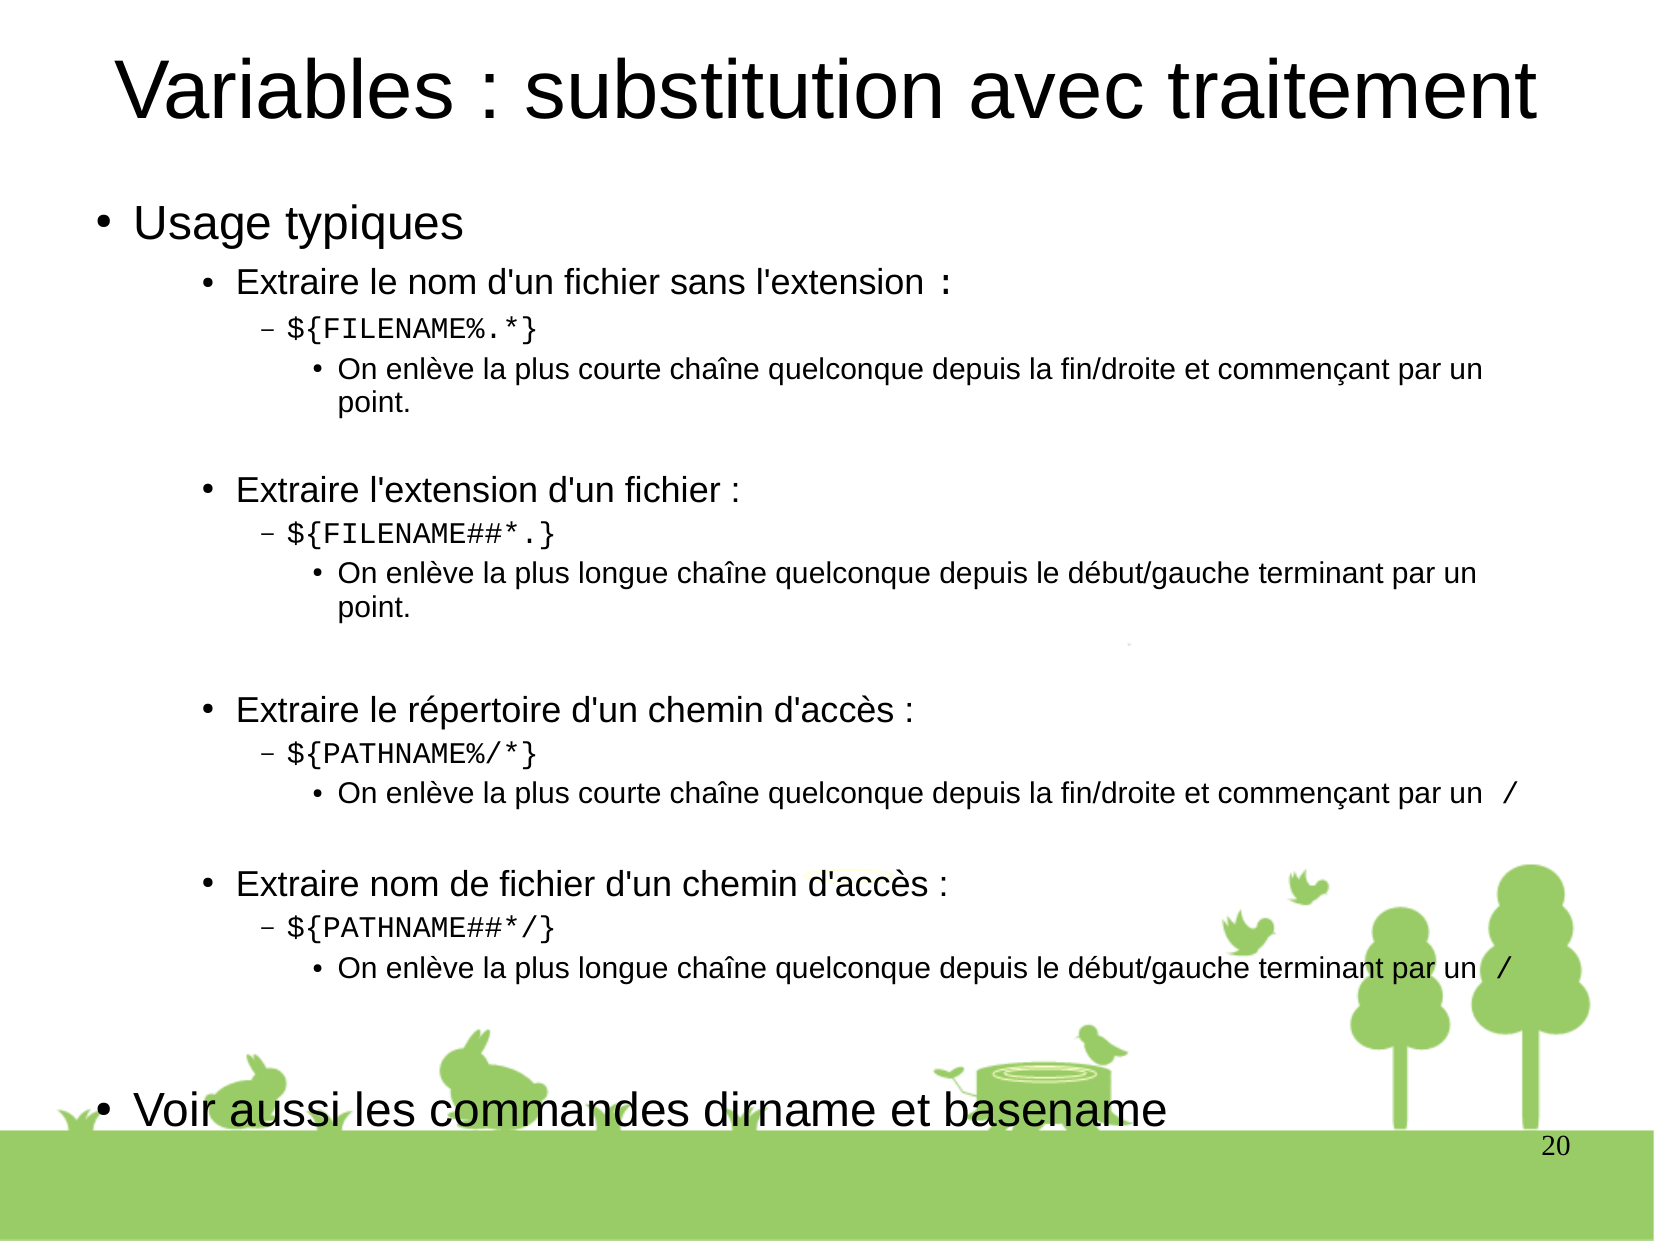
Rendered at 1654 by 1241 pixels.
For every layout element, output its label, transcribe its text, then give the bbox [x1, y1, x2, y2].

title Variables : substitution avec traitement [82, 43, 1571, 137]
picture [0, 0, 1654, 1241]
list Usage typiques Extraire le nom d'un fichier sans l'extension : ${FILENAME%.*} On enlève la plus courte chaîne quelconque depuis la fin/droite et commençant par un point. Extraire l'extension d'un fichier : ${FILENAME##*.} On enlève la plus longue chaîne quelconque depuis le début/gauche terminant par un point. Extraire le répertoire d'un chemin d'accès : ${PATHNAME%/*} On enlève la plus courte chaîne quelconque depuis la fin/droite et commençant par un / Extraire nom de fichier d'un chemin d'accès : ${PATHNAME##*/} On enlève la plus longue chaîne quelconque depuis le début/gauche terminant par un / Voir aussi les commandes dirname et basename [82, 195, 1538, 1182]
